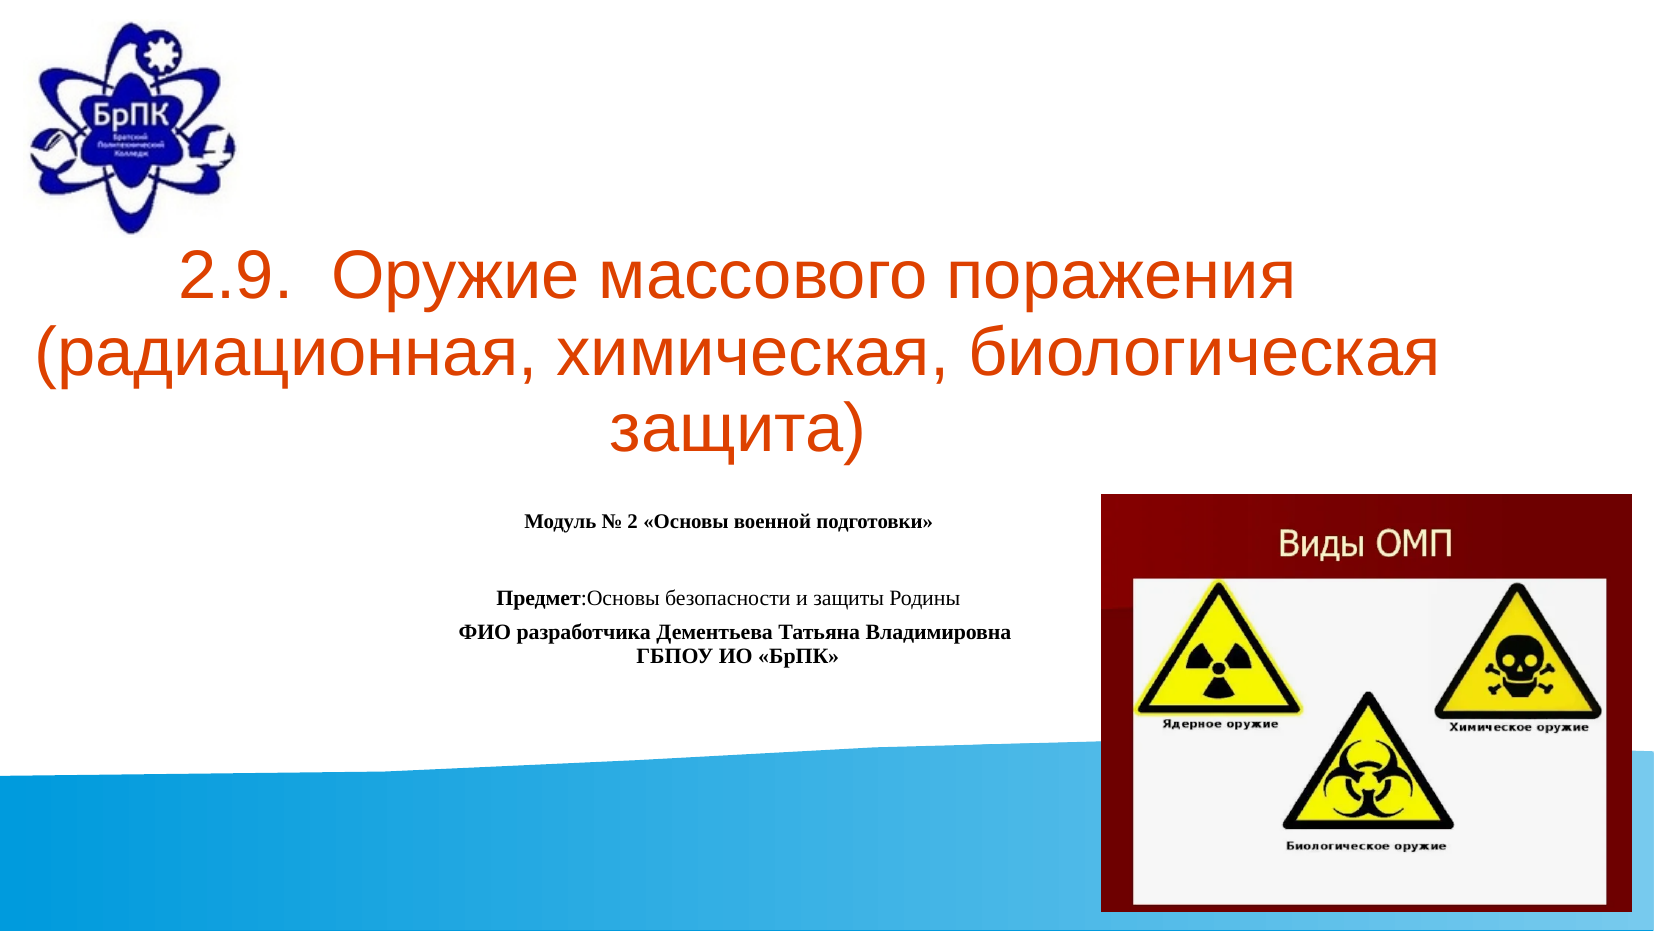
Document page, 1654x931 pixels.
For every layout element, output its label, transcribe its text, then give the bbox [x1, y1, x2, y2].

picture [1101, 494, 1632, 912]
picture [23, 19, 243, 238]
title 2.9. Оружие массового поражения (радиационная, химическая, биологическая защита) Модуль № 2 «Основы военной подготовки» Предмет:Основы безопасности и защиты Родины ФИО разработчика Дементьева Татьяна Владимировна ГБПОУ ИО «БрПК» [0, 236, 1477, 669]
